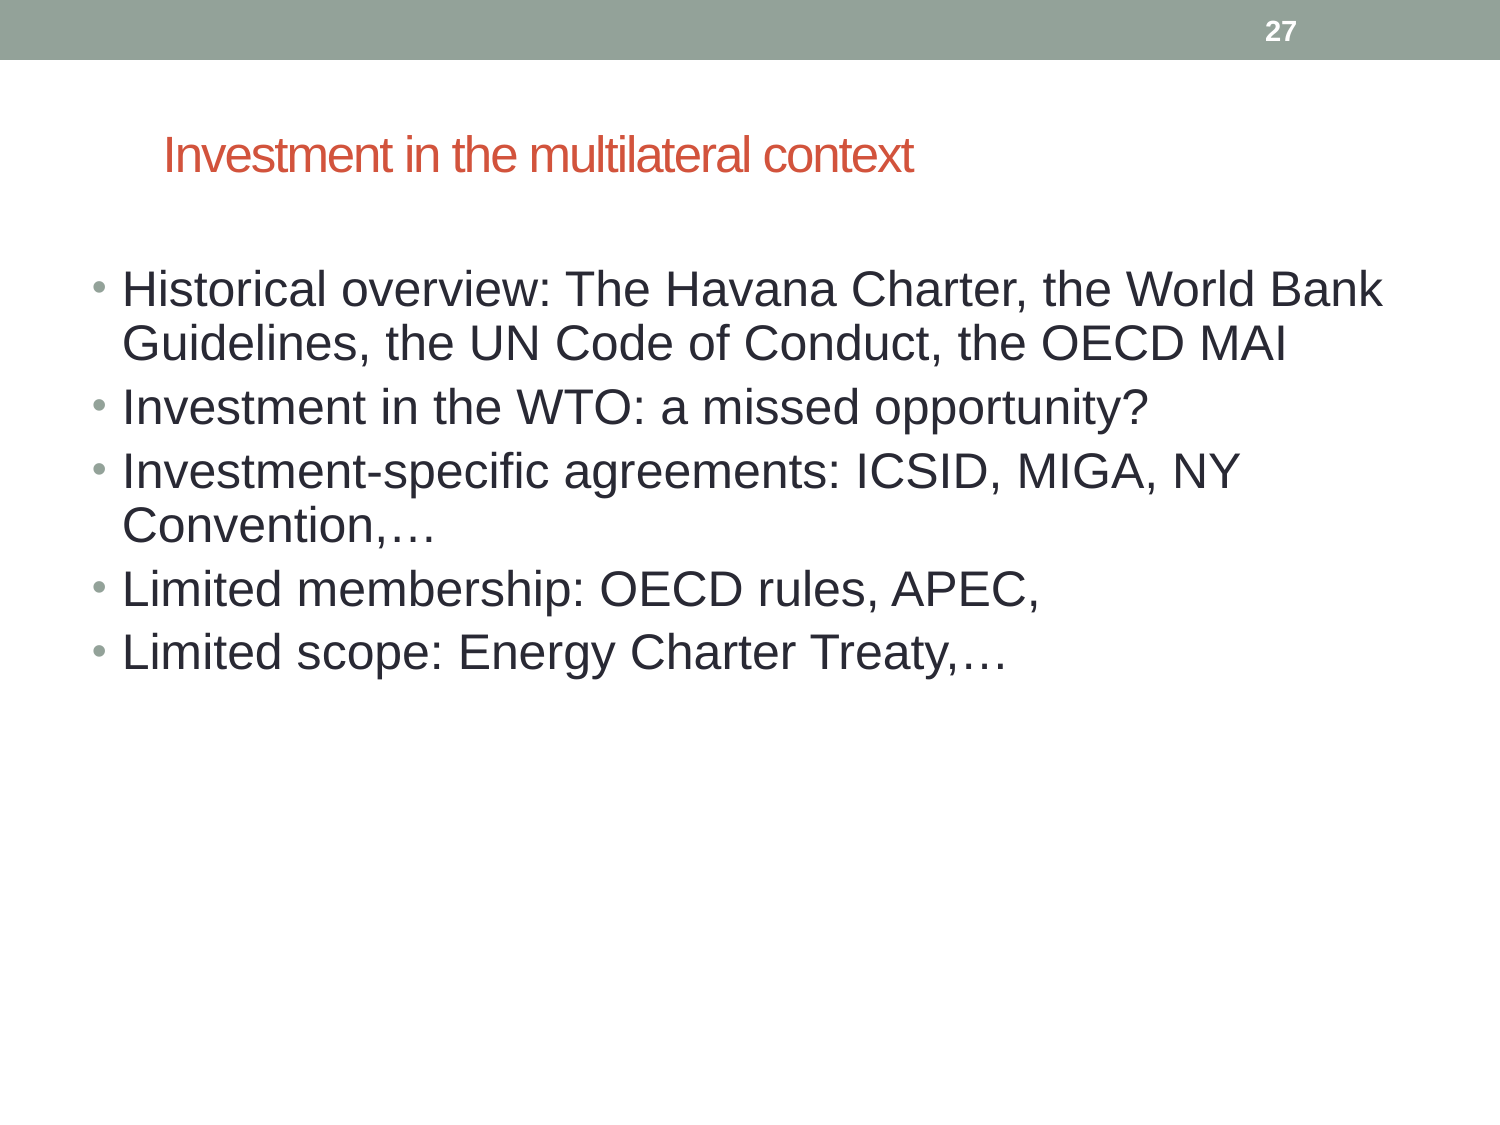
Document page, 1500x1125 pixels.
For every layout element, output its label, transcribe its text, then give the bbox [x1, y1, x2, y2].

title Investment in the multilateral context [147, 113, 1423, 191]
slide_number <編號> [1250, 3, 1425, 57]
list Historical overview: The Havana Charter, the World Bank Guidelines, the UN Code of Conduct, the OECD MAI Investment in the WTO: a missed opportunity? Investment-specific agreements: ICSID, MIGA, NY Convention,… Limited membership: OECD rules, APEC, Limited scope: Energy Charter Treaty,… [76, 255, 1471, 1012]
